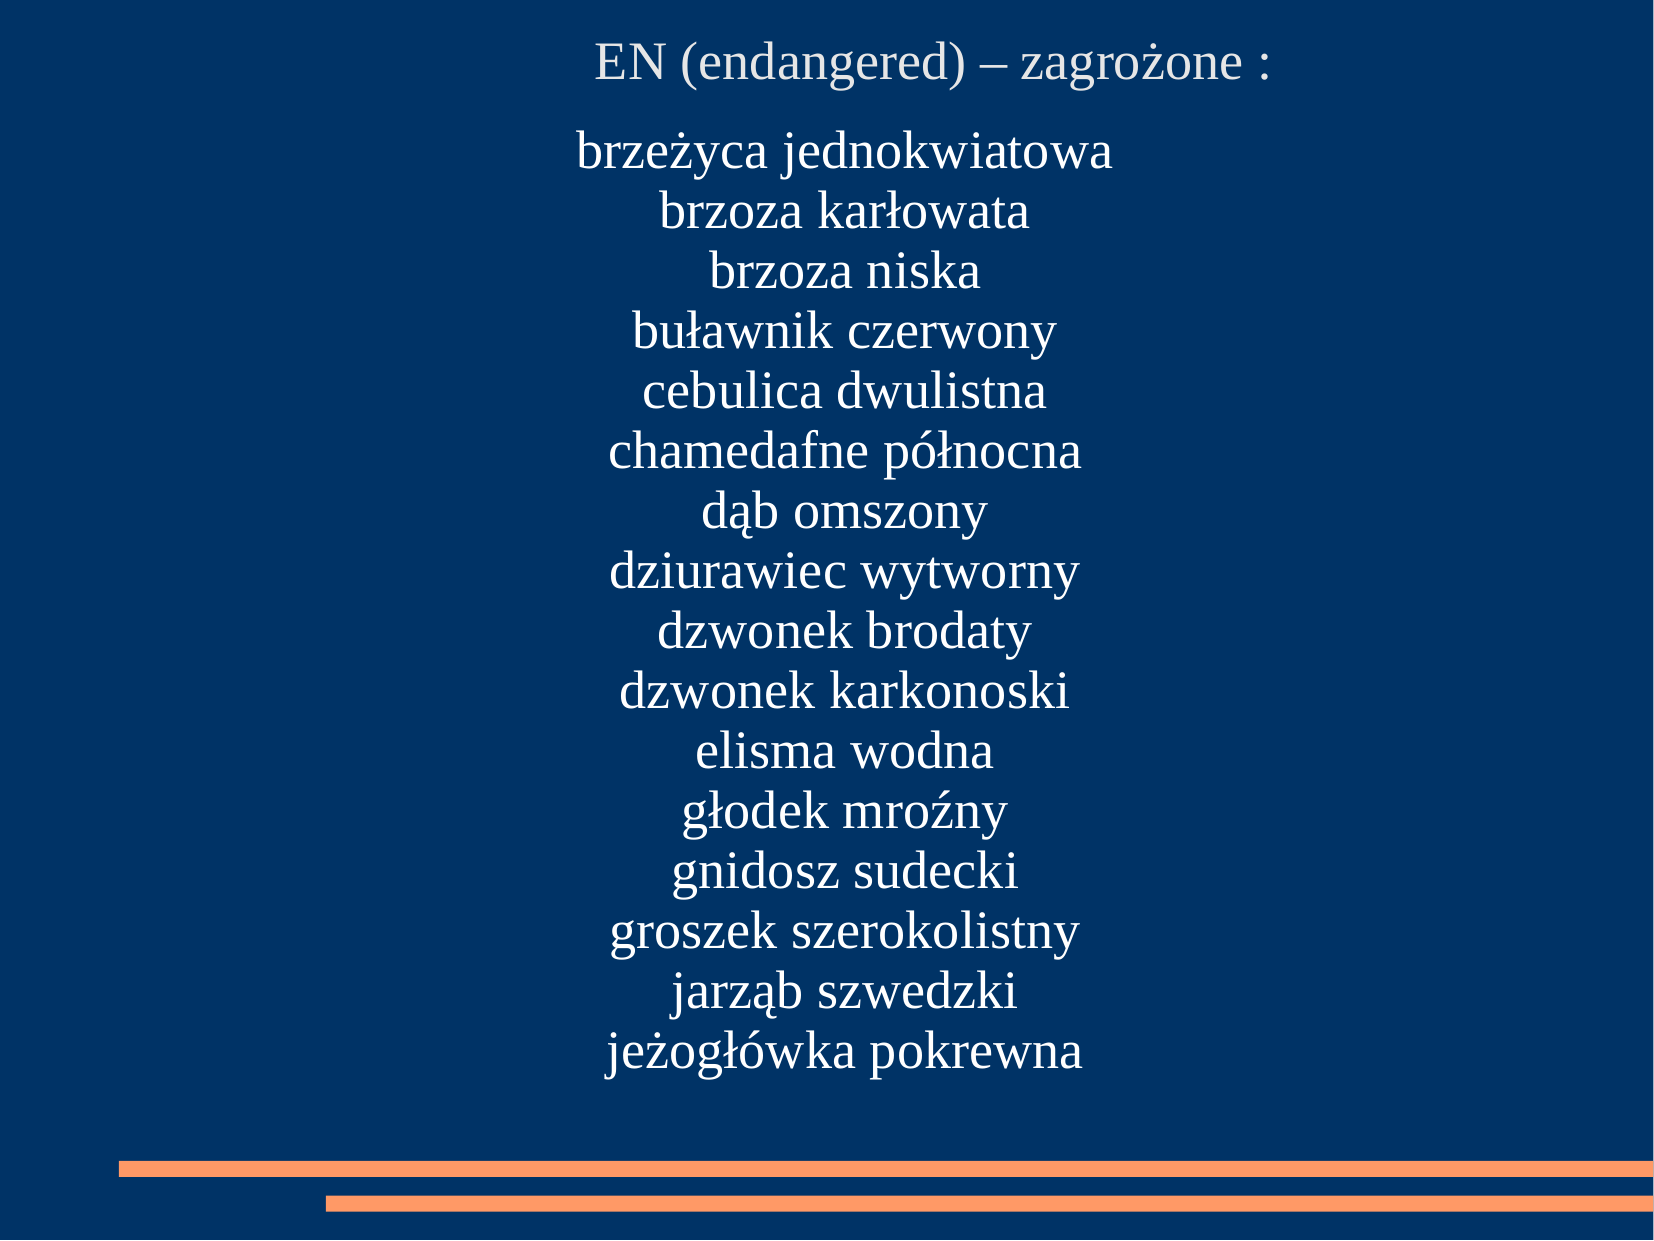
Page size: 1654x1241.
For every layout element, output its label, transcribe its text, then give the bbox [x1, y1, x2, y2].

list EN (endangered) – zagrożone : brzeżyca jednokwiatowa brzoza karłowata brzoza niska buławnik czerwony cebulica dwulistna chamedafne północna dąb omszony dziurawiec wytworny dzwonek brodaty dzwonek karkonoski elisma wodna głodek mroźny gnidosz sudecki groszek szerokolistny jarząb szwedzki jeżogłówka pokrewna [125, 31, 1565, 1233]
